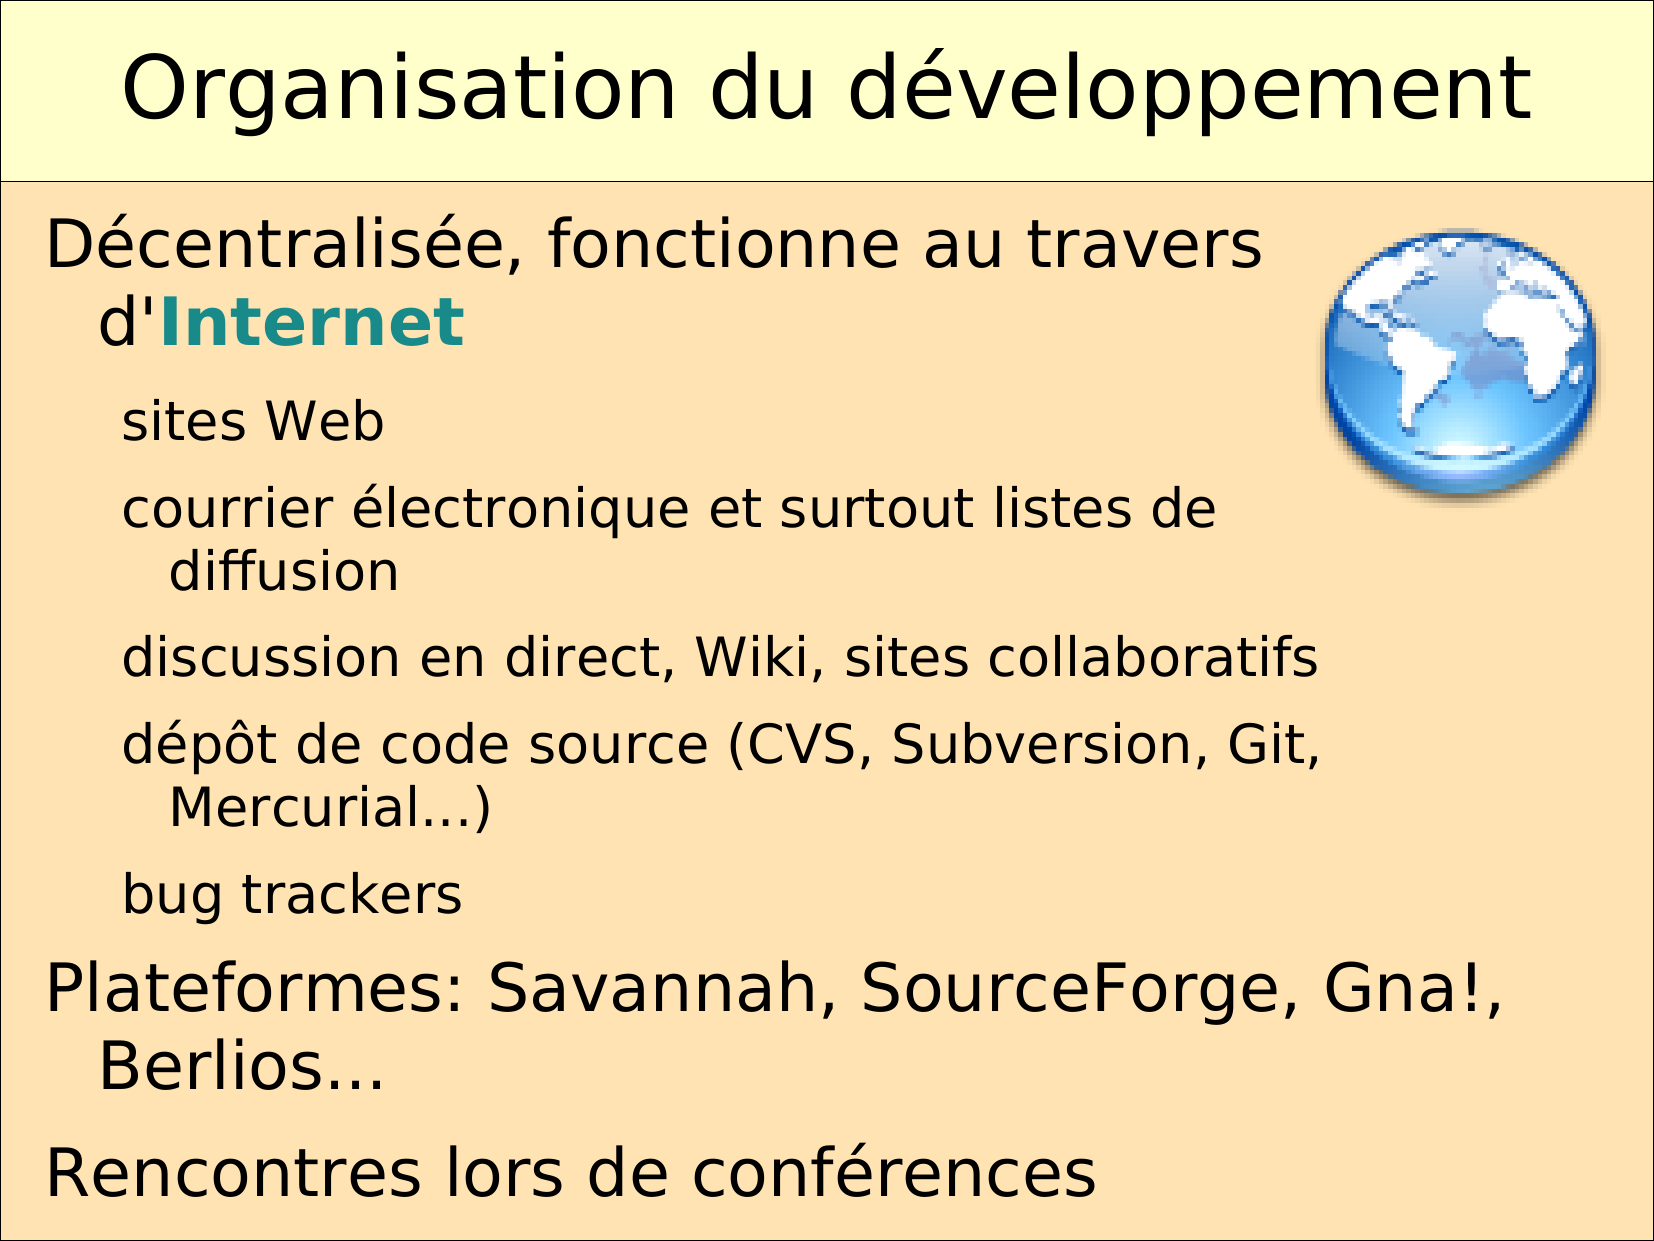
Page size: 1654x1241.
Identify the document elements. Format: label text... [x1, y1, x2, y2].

title Organisation du développement [0, 0, 1654, 177]
picture [1316, 224, 1606, 528]
list Décentralisée, fonctionne au travers d'Internet sites Web courrier électronique et surtout listes de diffusion discussion en direct, Wiki, sites collaboratifs dépôt de code source (CVS, Subversion, Git, Mercurial...) bug trackers Plateformes: Savannah, SourceForge, Gna!, Berlios... Rencontres lors de conférences [26, 205, 1559, 1213]
